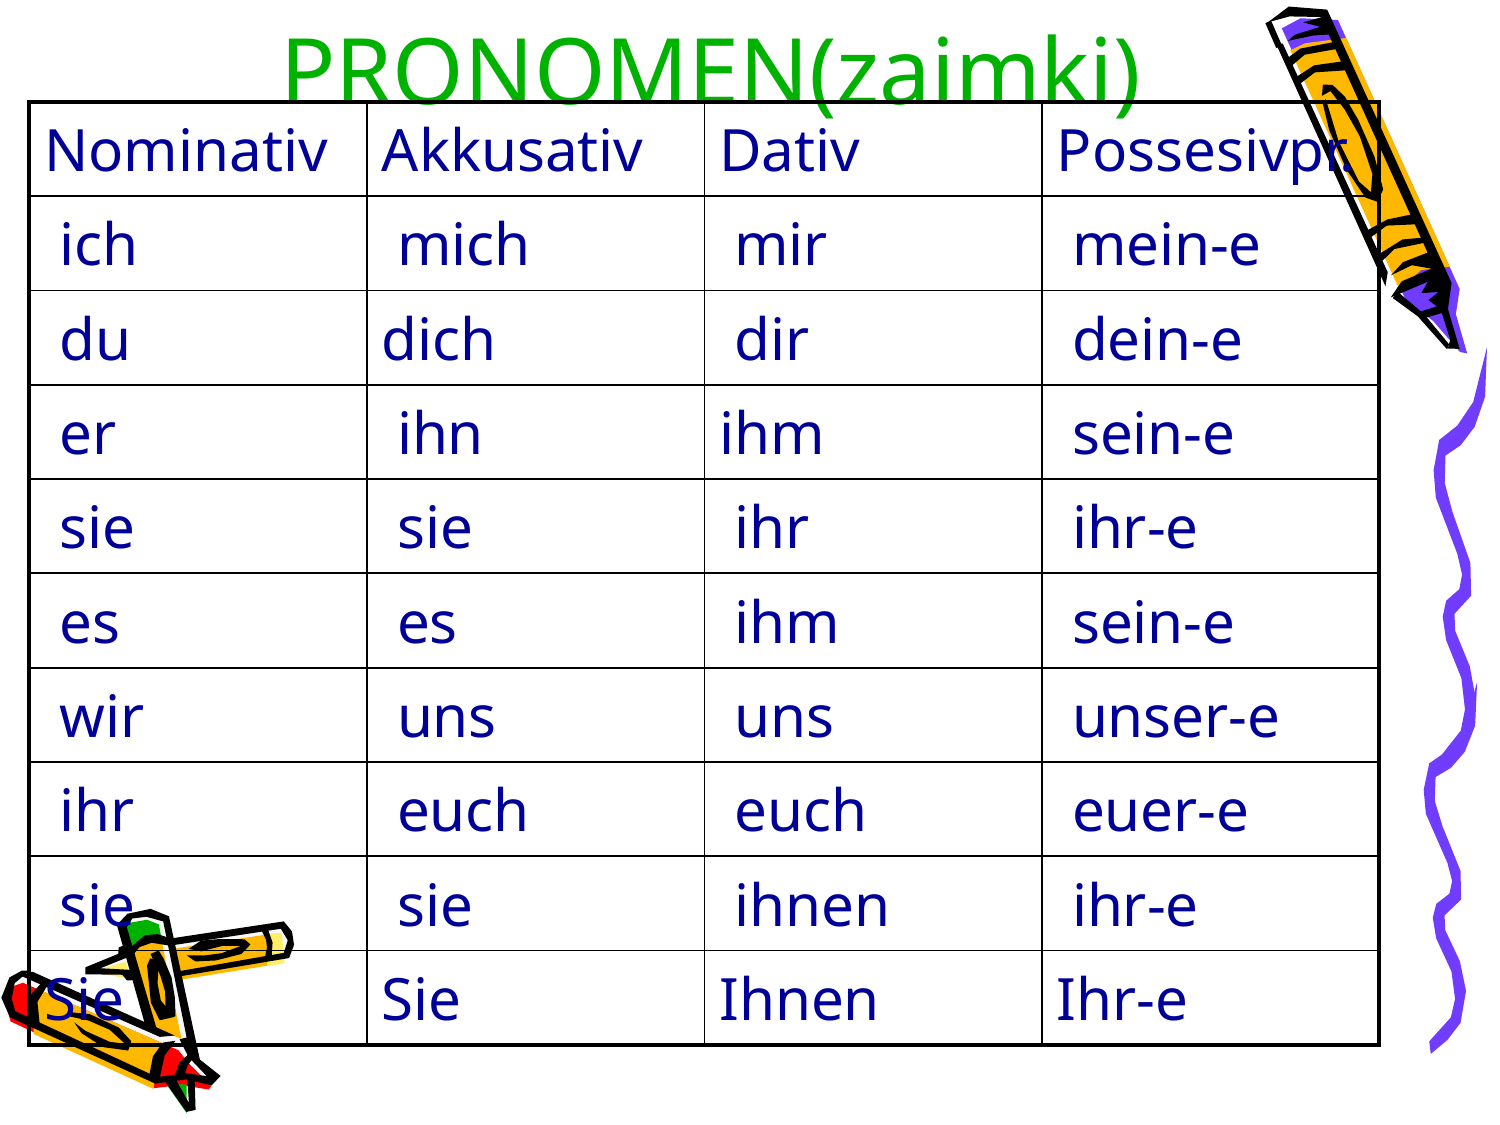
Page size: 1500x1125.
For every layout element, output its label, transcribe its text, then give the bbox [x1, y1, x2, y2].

table_cell ihm [705, 574, 1041, 667]
table_cell dich [368, 291, 704, 384]
table_header Possesivpr. [1043, 104, 1377, 195]
table_cell sie [31, 857, 366, 950]
table_cell sein-e [1043, 574, 1377, 667]
table_cell sie [31, 480, 366, 572]
table_header Akkusativ [368, 104, 704, 195]
table_cell ihr [705, 480, 1041, 572]
table_cell ihn [368, 386, 704, 478]
table_cell ihr-e [1043, 480, 1377, 572]
table_cell sie [368, 480, 704, 572]
table_cell euer-e [1043, 763, 1377, 855]
table_cell euch [368, 763, 704, 855]
title PRONOMEN(zaimki) [147, 0, 1275, 100]
table_header Nominativ [31, 104, 366, 195]
table_cell euch [705, 763, 1041, 855]
table_cell dein-e [1043, 291, 1377, 384]
table_cell ihr [31, 763, 366, 855]
table_cell ihr-e [1043, 857, 1377, 950]
table_cell ihnen [705, 857, 1041, 950]
table_cell Ihr-e [1043, 951, 1377, 1043]
table_cell ich [31, 197, 366, 290]
table_cell er [31, 386, 366, 478]
table_cell Sie [368, 951, 704, 1043]
table_cell es [31, 574, 366, 667]
table_header Dativ [705, 104, 1041, 195]
table_cell wir [31, 669, 366, 761]
table_cell du [31, 291, 366, 384]
table_cell Sie [31, 951, 366, 1043]
table_cell es [368, 574, 704, 667]
table_cell uns [705, 669, 1041, 761]
table_cell dir [705, 291, 1041, 384]
table_cell mich [368, 197, 704, 290]
table_cell sein-e [1043, 386, 1377, 478]
table_cell unser-e [1043, 669, 1377, 761]
table_cell mein-e [1043, 197, 1377, 290]
table_cell ihm [705, 386, 1041, 478]
table_cell sie [368, 857, 704, 950]
table_cell mir [705, 197, 1041, 290]
table_cell Ihnen [705, 951, 1041, 1043]
table_cell uns [368, 669, 704, 761]
